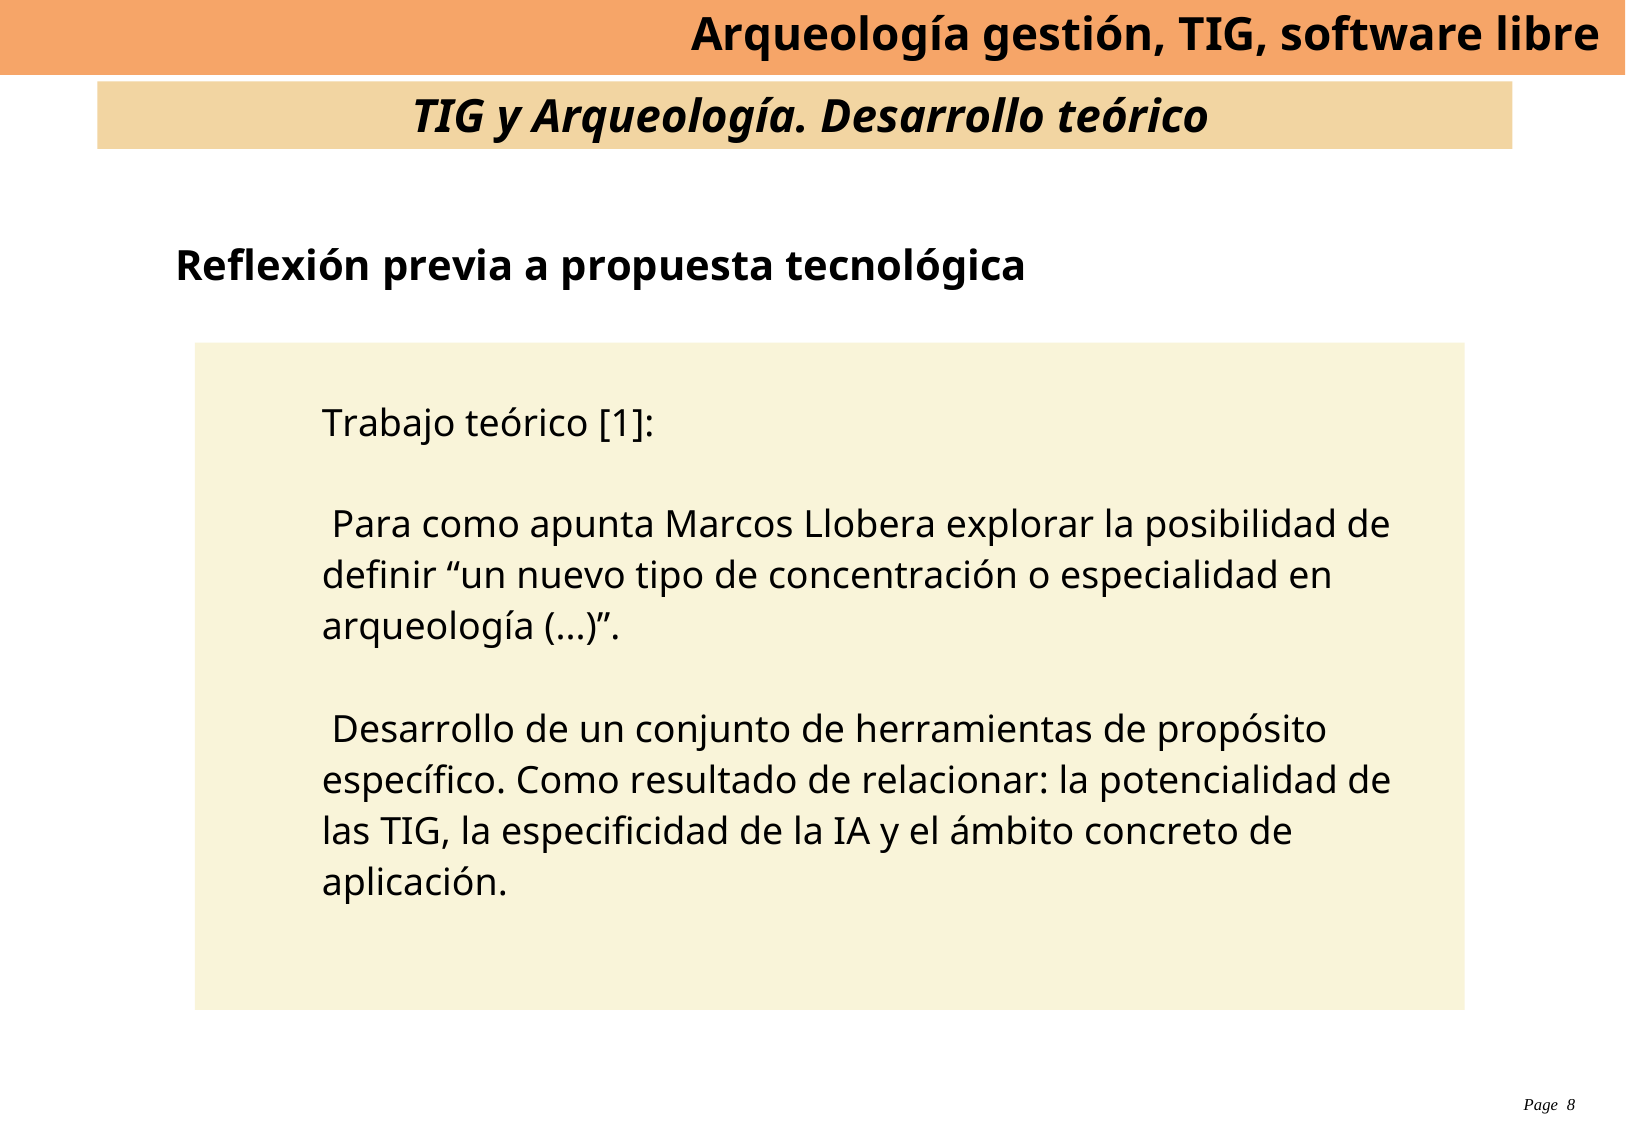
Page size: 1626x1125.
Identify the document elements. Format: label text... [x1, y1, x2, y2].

text_box Arqueología gestión, TIG, software libre [600, 0, 1616, 73]
text_box TIG y Arqueología. Desarrollo teórico [97, 81, 1513, 149]
text_box [0, 0, 1626, 75]
text_box [194, 342, 1465, 1010]
text_box Trabajo teórico [1]: Para como apunta Marcos Llobera explorar la posibilidad de definir “un nuevo tipo de concentración o especialidad en arqueología (...)”. Desarrollo de un conjunto de herramientas de propósito específico. Como resultado de relacionar: la potencialidad de las TIG, la especificidad de la IA y el ámbito concreto de aplicación. [309, 389, 1435, 913]
text_box Reflexión previa a propuesta tecnológica [162, 212, 1359, 300]
